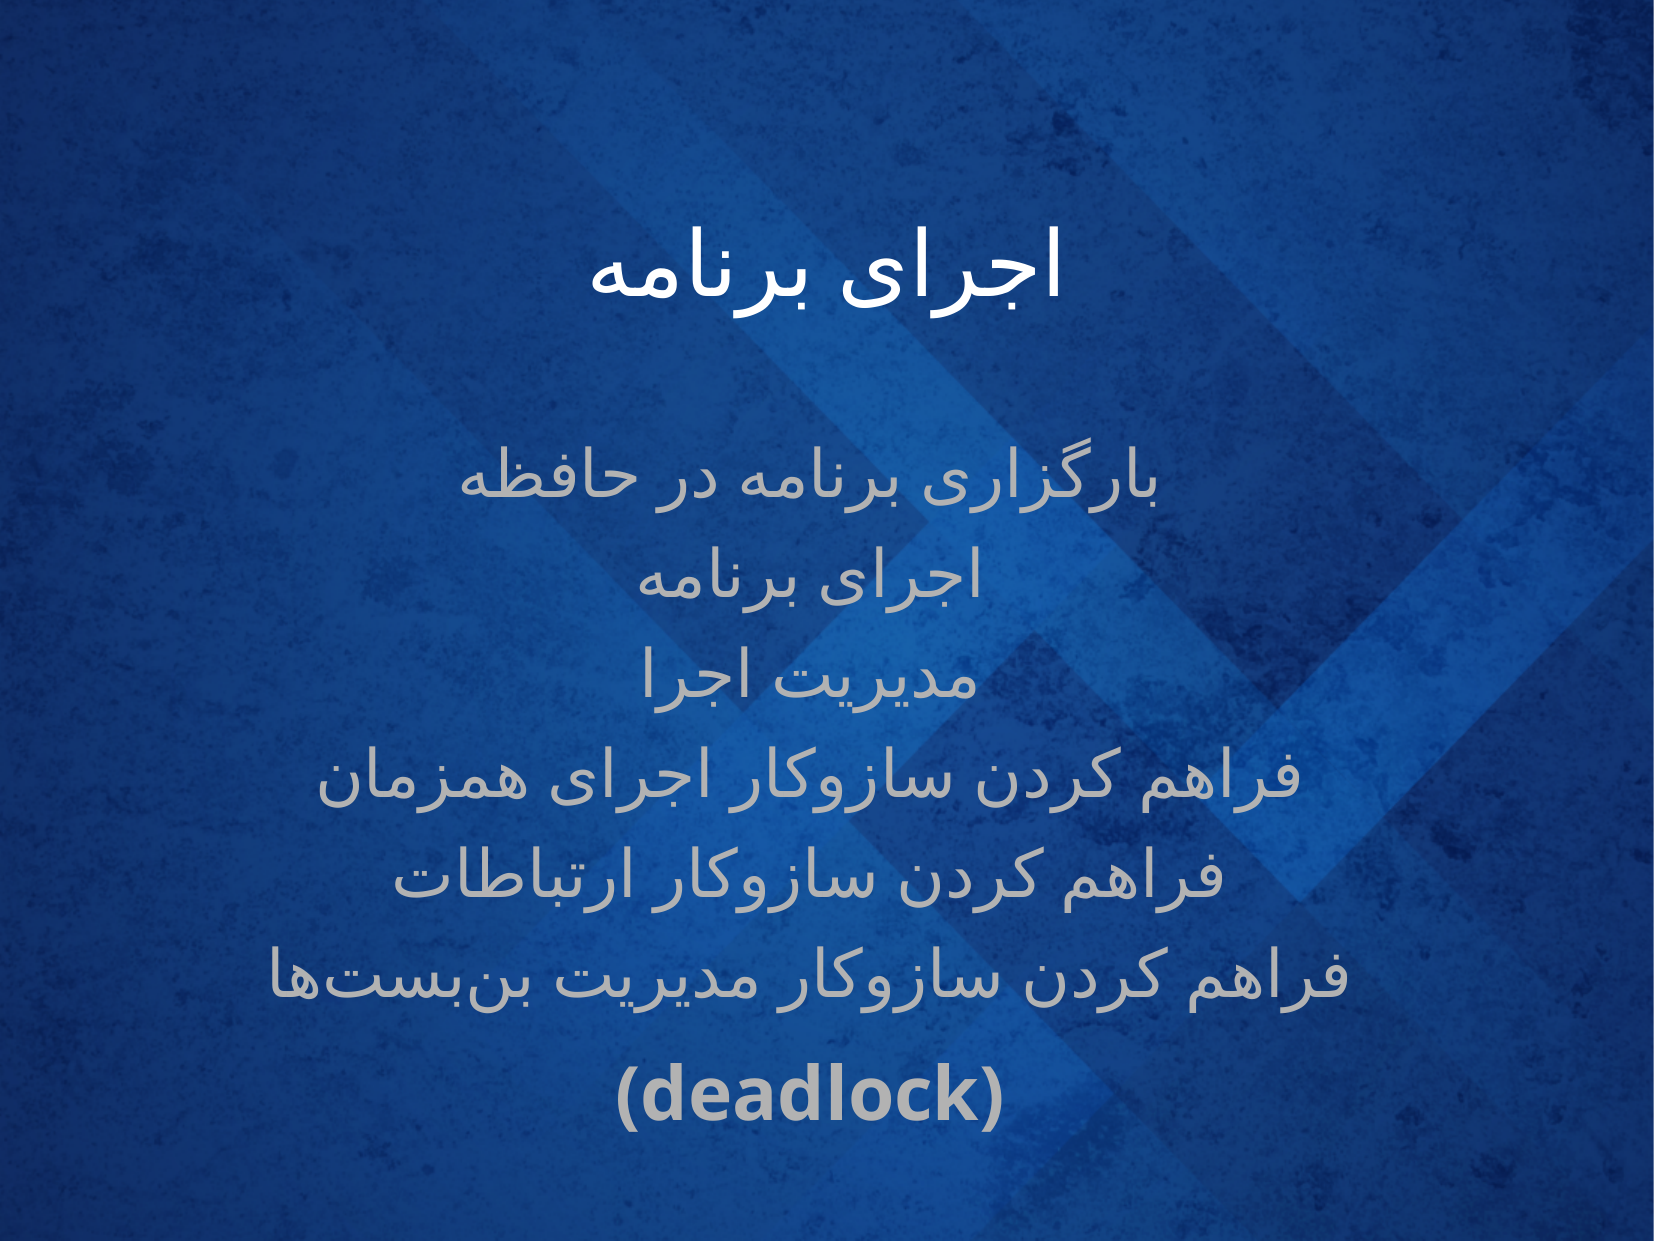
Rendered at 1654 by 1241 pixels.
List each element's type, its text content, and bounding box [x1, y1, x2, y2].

subtitle بارگزاری برنامه در حافظه اجرای برنامه مدیریت اجرا فراهم کردن سازوکار اجرای همزمان فراهم کردن سازوکار ارتباطات فراهم کردن سازوکار مدیریت بن‌بست‌ها (deadlock) [82, 425, 1538, 1157]
picture [0, 0, 1654, 1241]
title اجرای برنامه [82, 170, 1571, 378]
